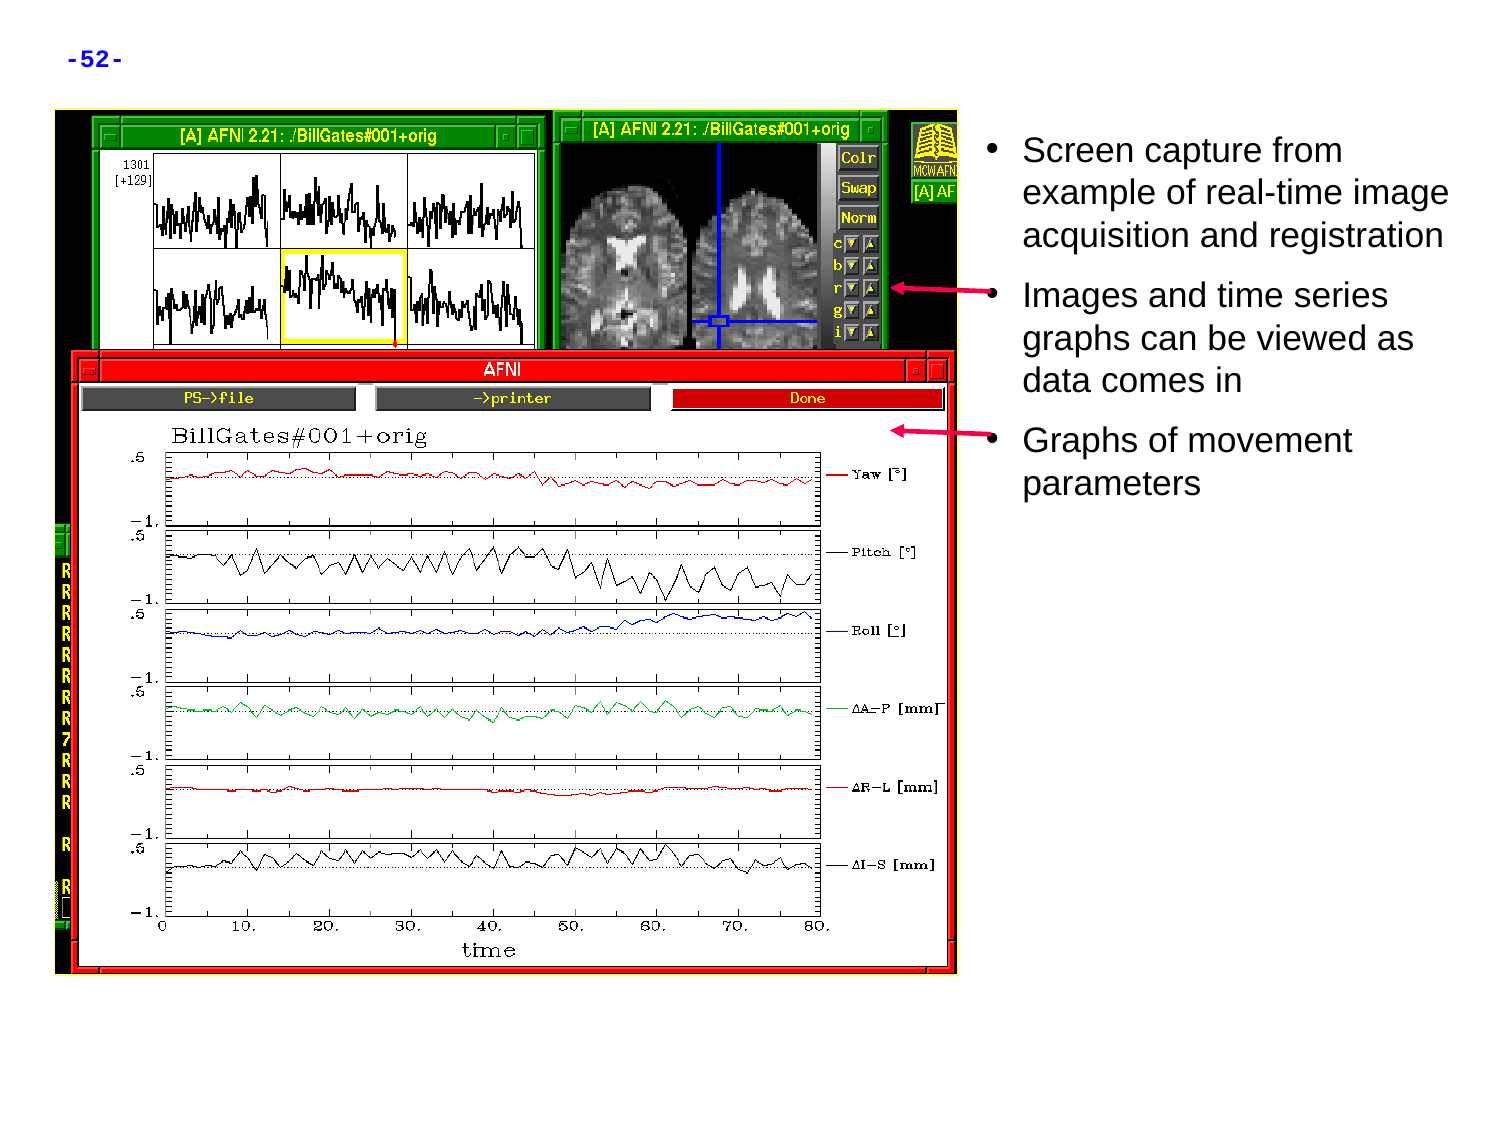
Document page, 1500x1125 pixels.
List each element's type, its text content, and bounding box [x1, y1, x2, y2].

text_box Screen capture from example of real-time image acquisition and registration Images and time series graphs can be viewed as data comes in Graphs of movement parameters [969, 119, 1486, 957]
picture [55, 109, 958, 975]
